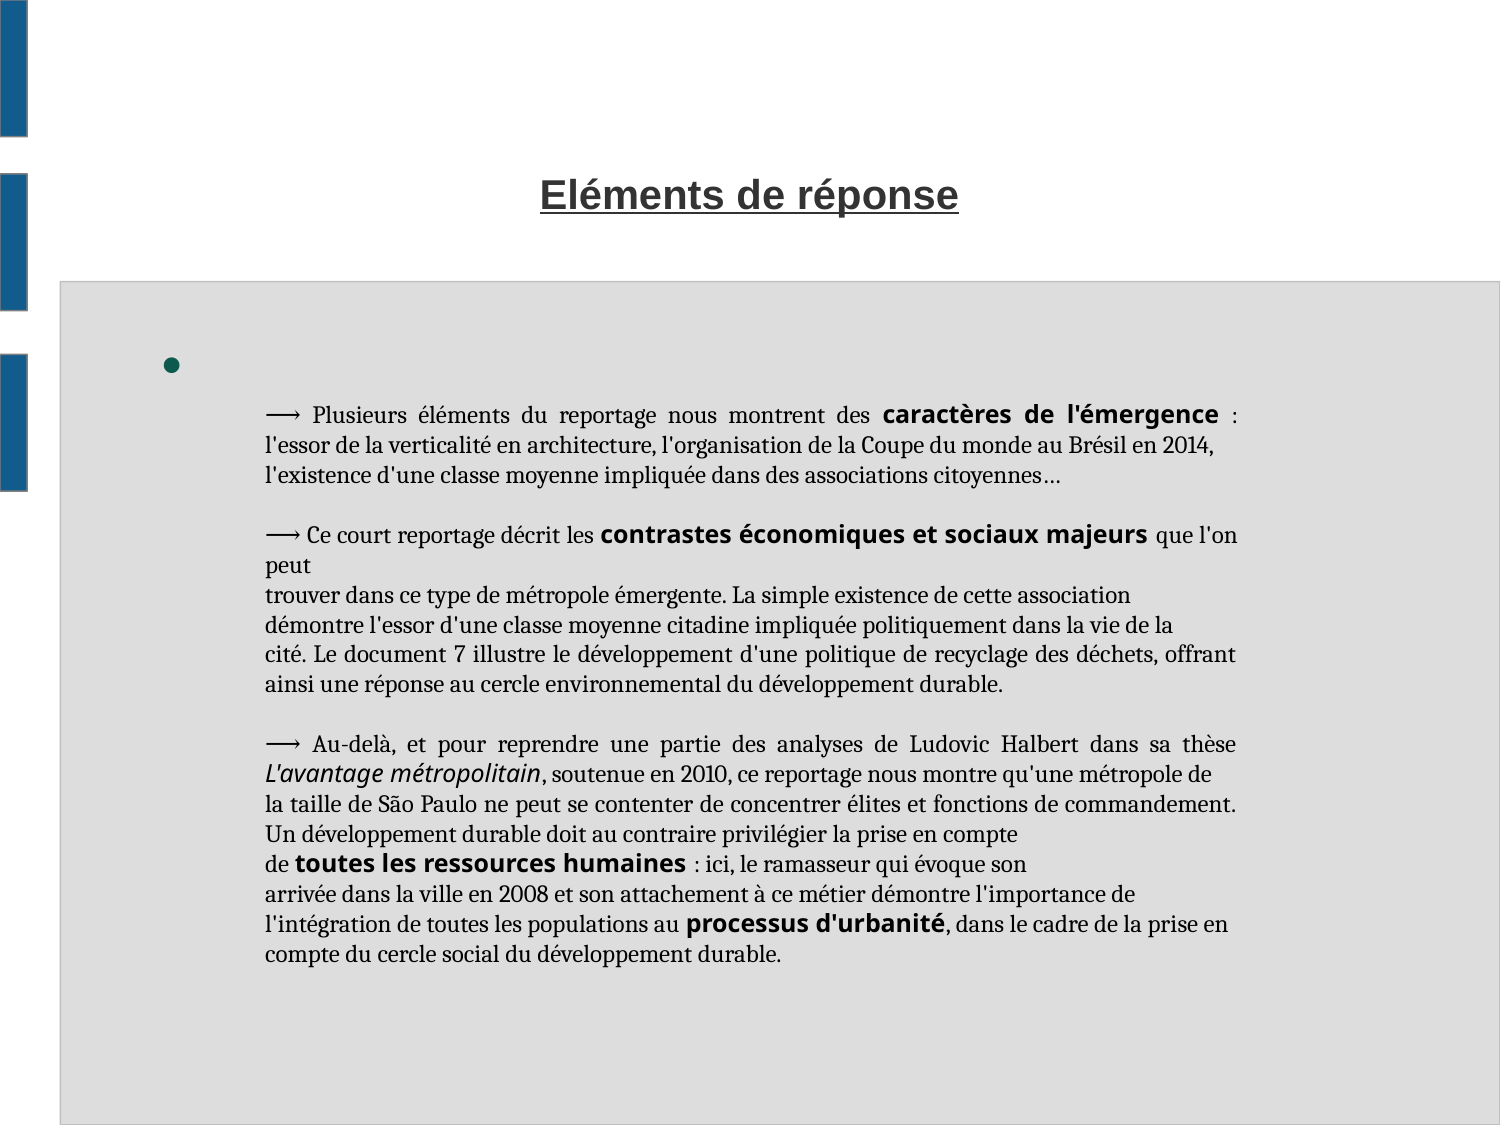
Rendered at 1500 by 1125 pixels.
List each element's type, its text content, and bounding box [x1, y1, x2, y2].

title Eléments de réponse [112, 99, 1387, 287]
list [112, 324, 1387, 999]
